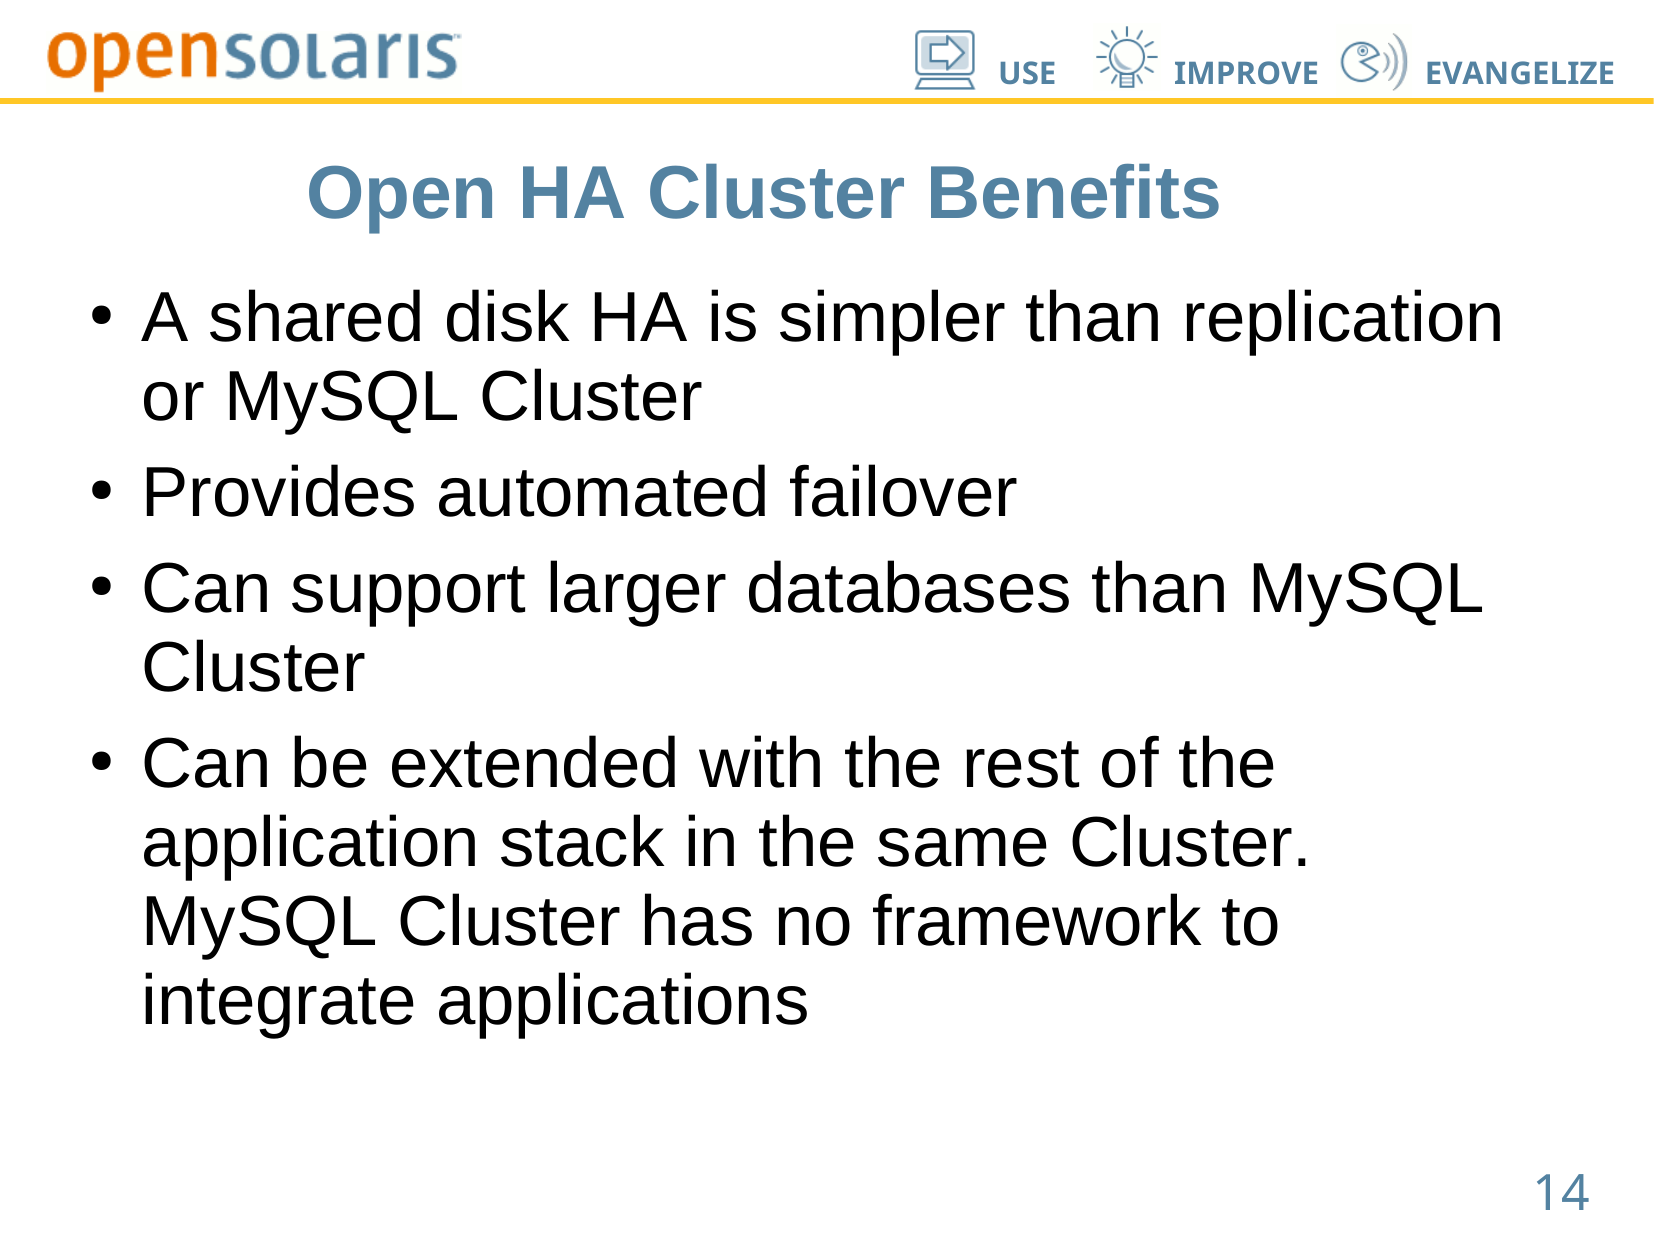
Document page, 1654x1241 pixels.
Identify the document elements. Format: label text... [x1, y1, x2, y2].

list A shared disk HA is simpler than replication or MySQL Cluster Provides automated failover Can support larger databases than MySQL Cluster Can be extended with the rest of the application stack in the same Cluster. MySQL Cluster has no framework to integrate applications [70, 277, 1545, 1040]
picture [907, 22, 983, 98]
picture [1093, 23, 1161, 91]
picture [1336, 24, 1412, 98]
picture [46, 31, 462, 94]
title Open HA Cluster Benefits [82, 135, 1447, 250]
